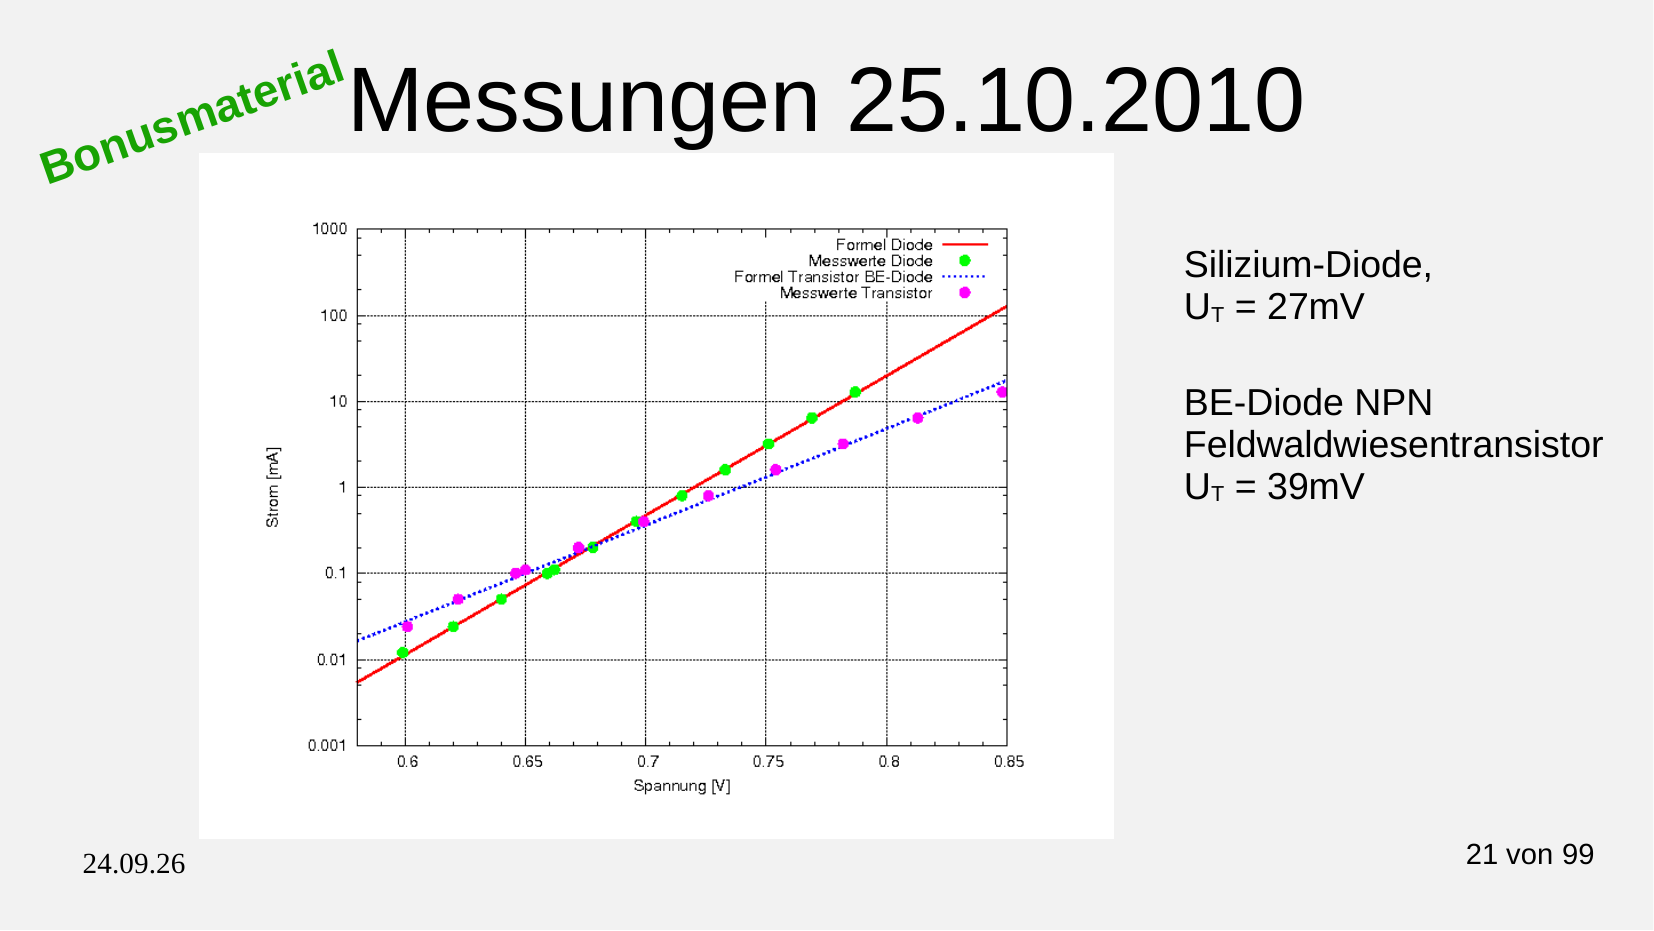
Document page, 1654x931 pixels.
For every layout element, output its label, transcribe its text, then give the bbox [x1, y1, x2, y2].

picture [199, 153, 1114, 839]
text_box Silizium-Diode, UT = 27mV BE-Diode NPN Feldwaldwiesentransistor UT = 39mV [1169, 236, 1620, 515]
title Messungen 25.10.2010 [82, 21, 1571, 178]
